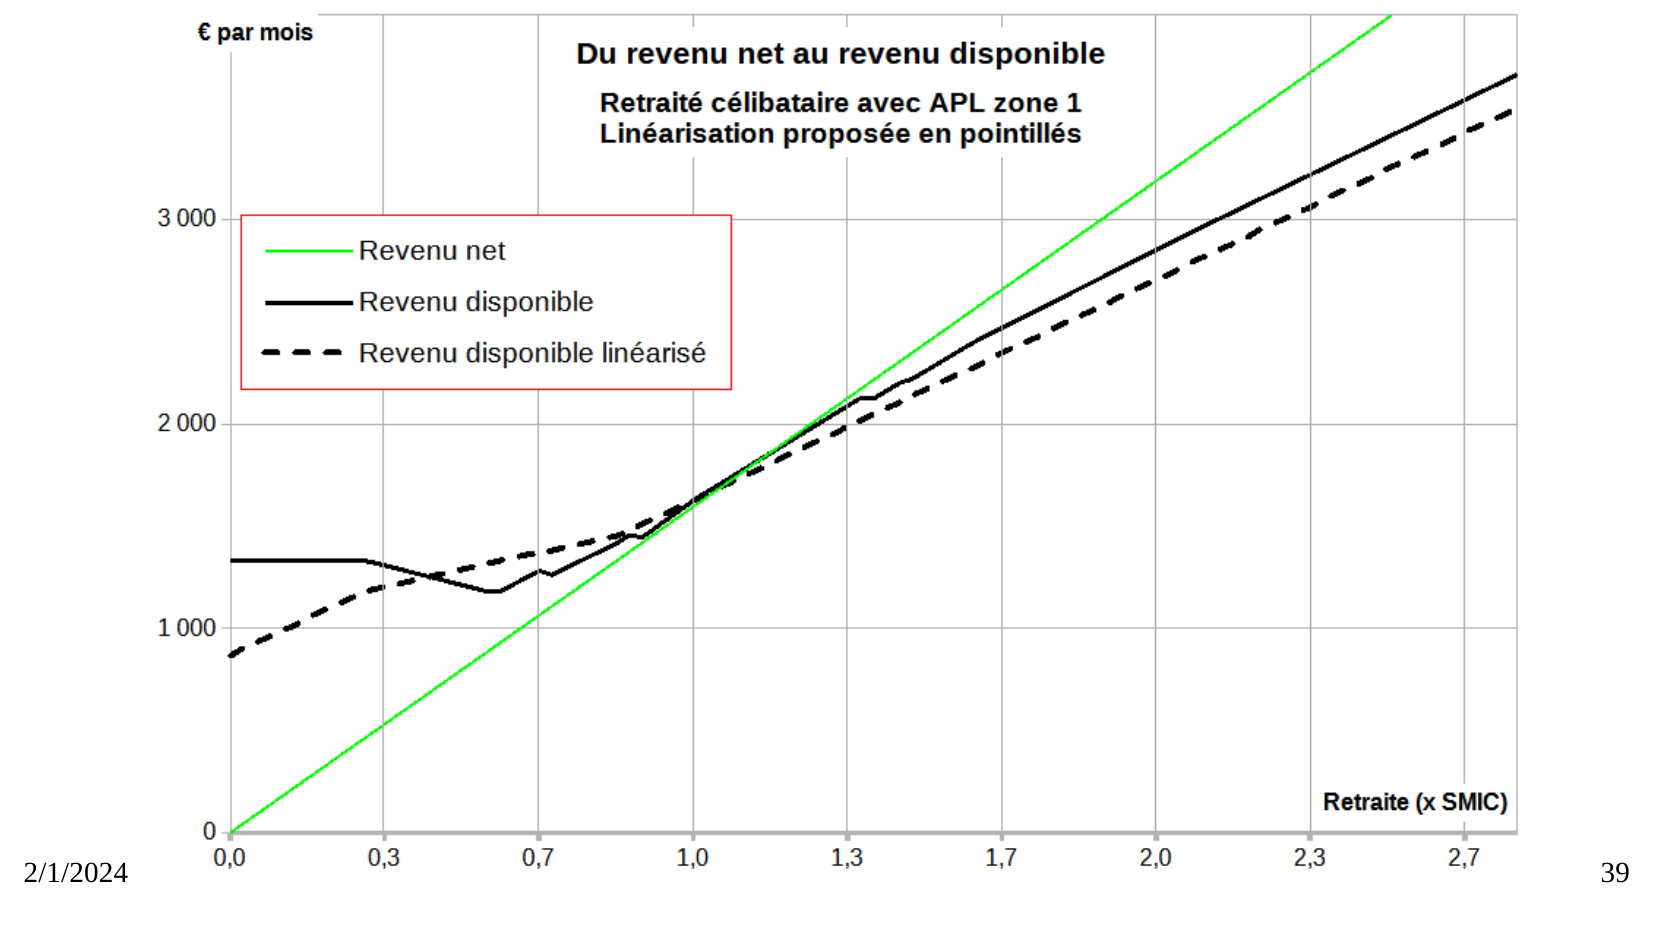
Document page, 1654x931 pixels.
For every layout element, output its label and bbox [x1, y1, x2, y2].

picture [150, 1, 1534, 888]
